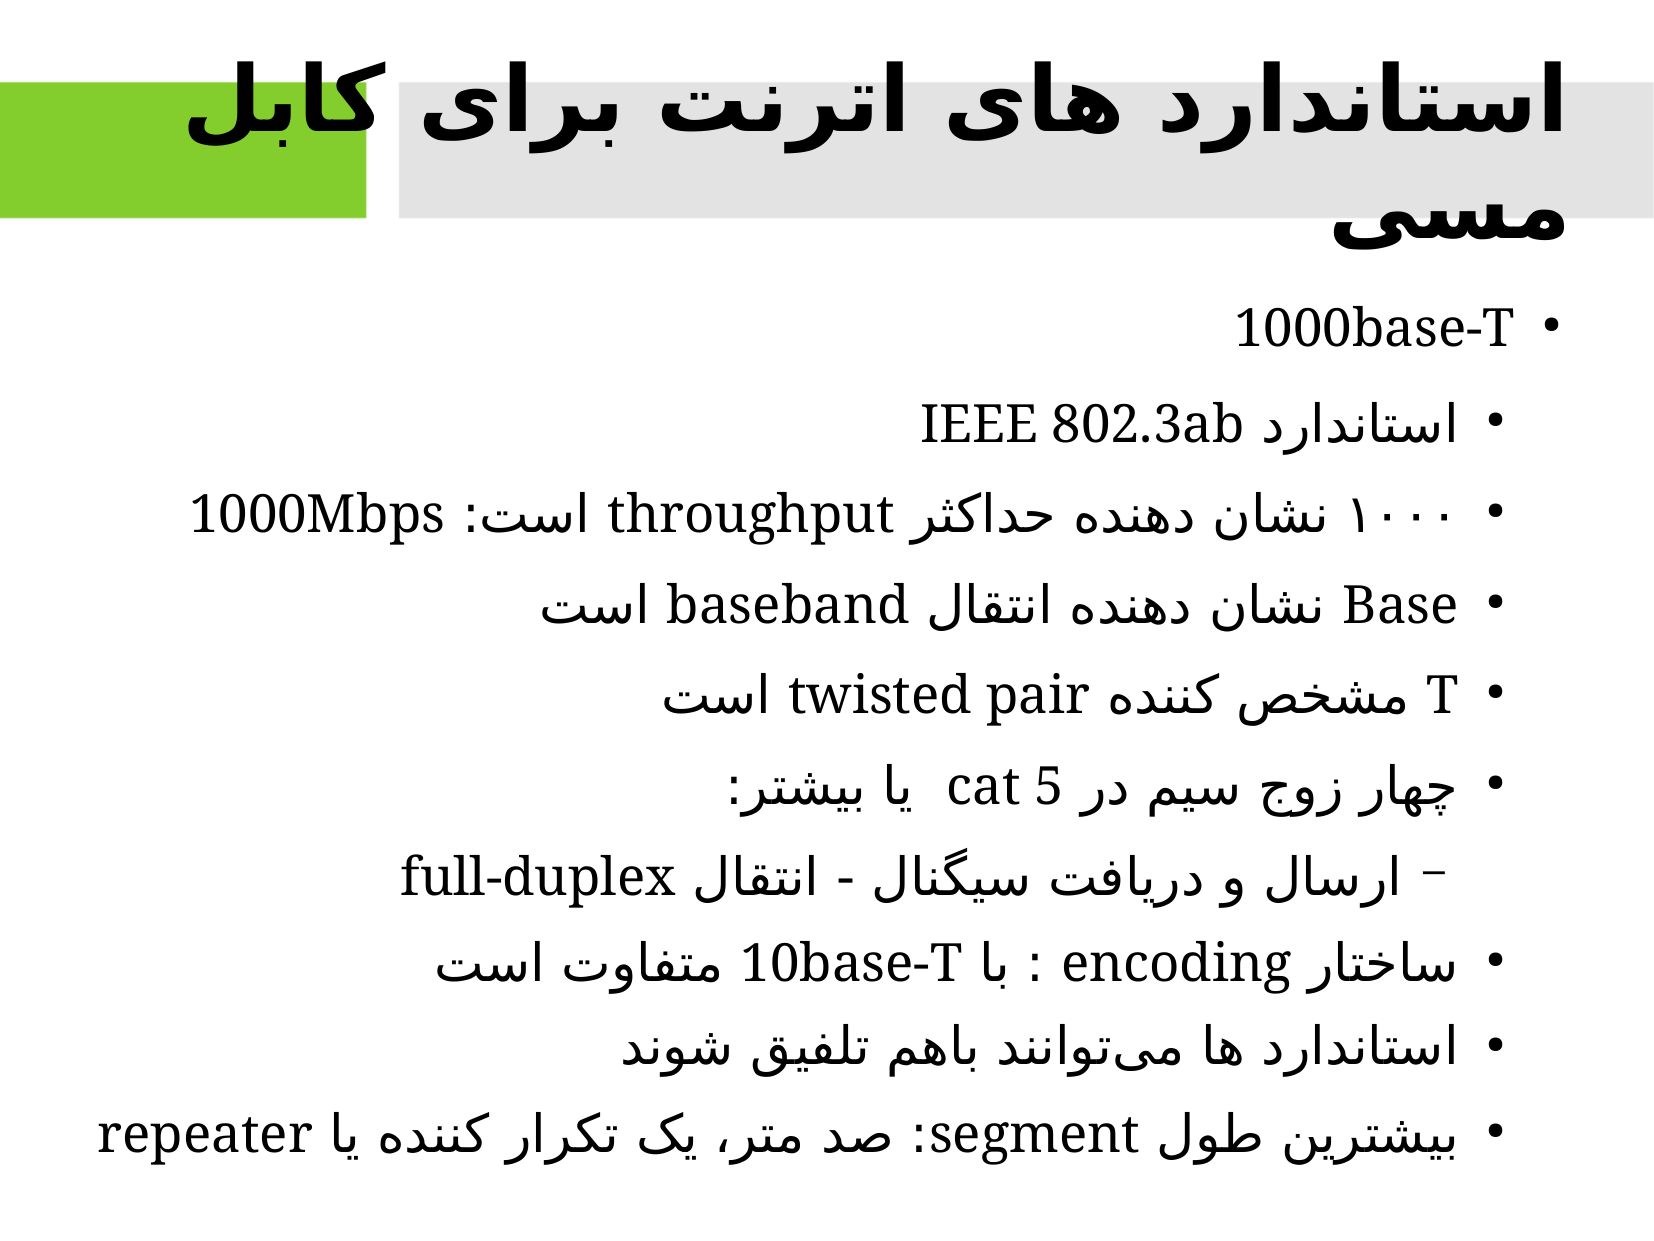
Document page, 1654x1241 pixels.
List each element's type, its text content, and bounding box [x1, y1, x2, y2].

title استاندارد های اترنت برای کابل مسی [82, 49, 1571, 257]
picture [0, 0, 1654, 1241]
list 1000base-T استاندارد IEEE 802.3ab ۱۰۰۰ نشان دهنده حداکثر throughput است: 1000Mbps Base نشان دهنده انتقال baseband است T مشخص کننده twisted pair است چهار زوج سیم در cat 5 یا بیشتر: ارسال و دریافت سیگنال - انتقال full-duplex ساختار encoding : با 10base-T متفاوت است استاندارد ها می‌توانند باهم تلفیق شوند بیشترین طول segment: صد متر، یک تکرار کننده یا repeater [82, 290, 1571, 1182]
